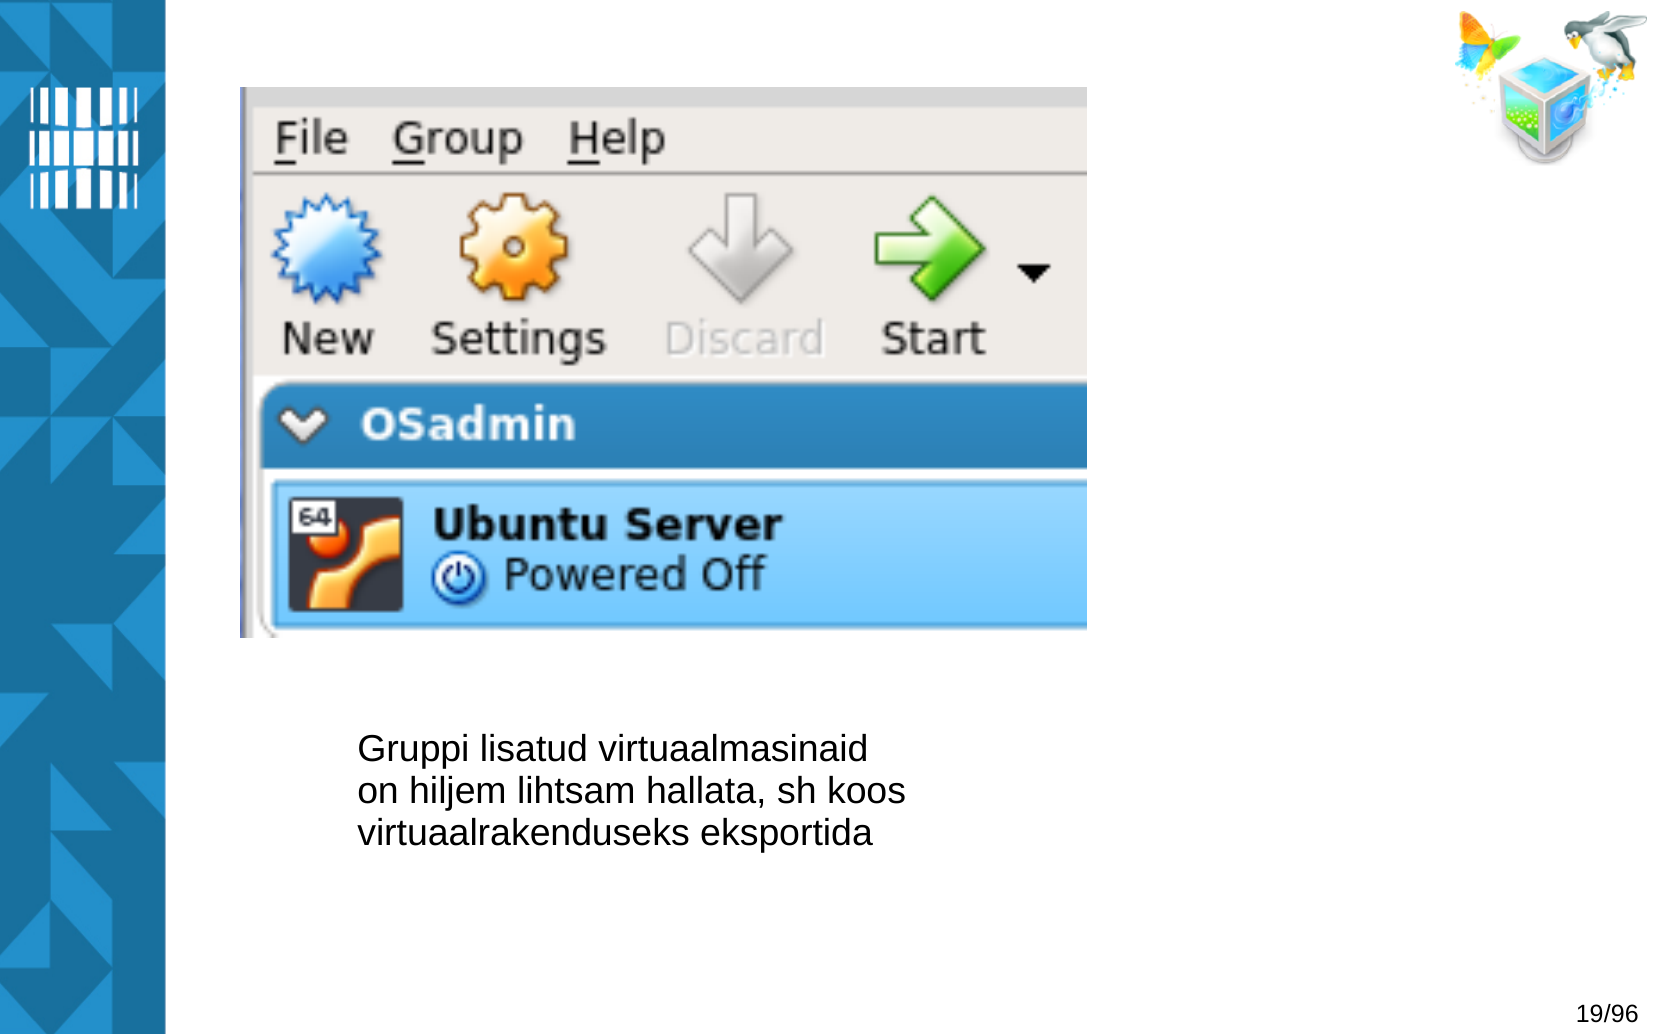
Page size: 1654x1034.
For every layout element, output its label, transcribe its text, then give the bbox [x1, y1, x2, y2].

text_box Gruppi lisatud virtuaalmasinaid on hiljem lihtsam hallata, sh koos virtuaalrakenduseks eksportida [342, 720, 934, 886]
picture [1452, 7, 1653, 166]
picture [240, 87, 1087, 638]
